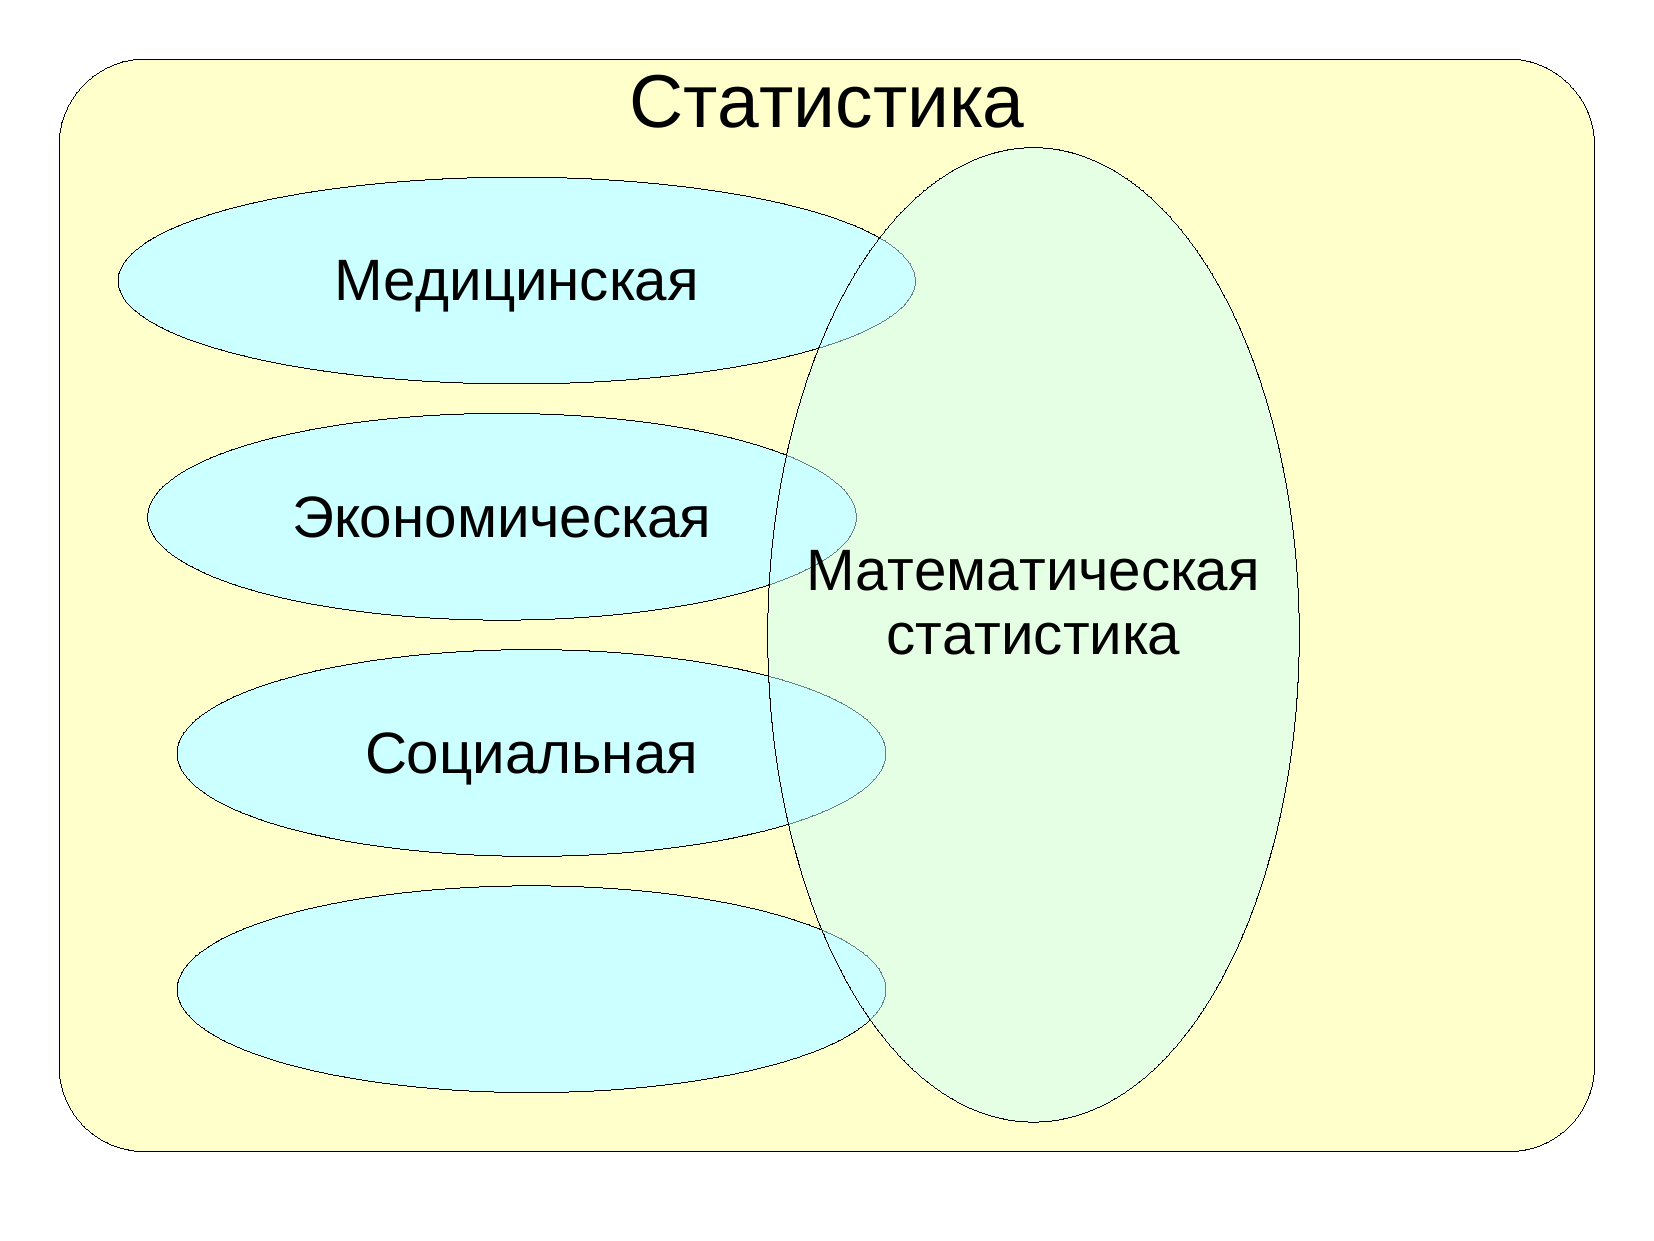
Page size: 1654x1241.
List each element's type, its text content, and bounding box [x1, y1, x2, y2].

text_box [177, 885, 870, 1093]
text_box Математическая статистика [767, 147, 1300, 1123]
text_box Экономическая [147, 413, 786, 621]
text_box Медицинская [118, 177, 879, 384]
text_box Статистика [59, 59, 1595, 1152]
text_box Социальная [177, 649, 788, 857]
